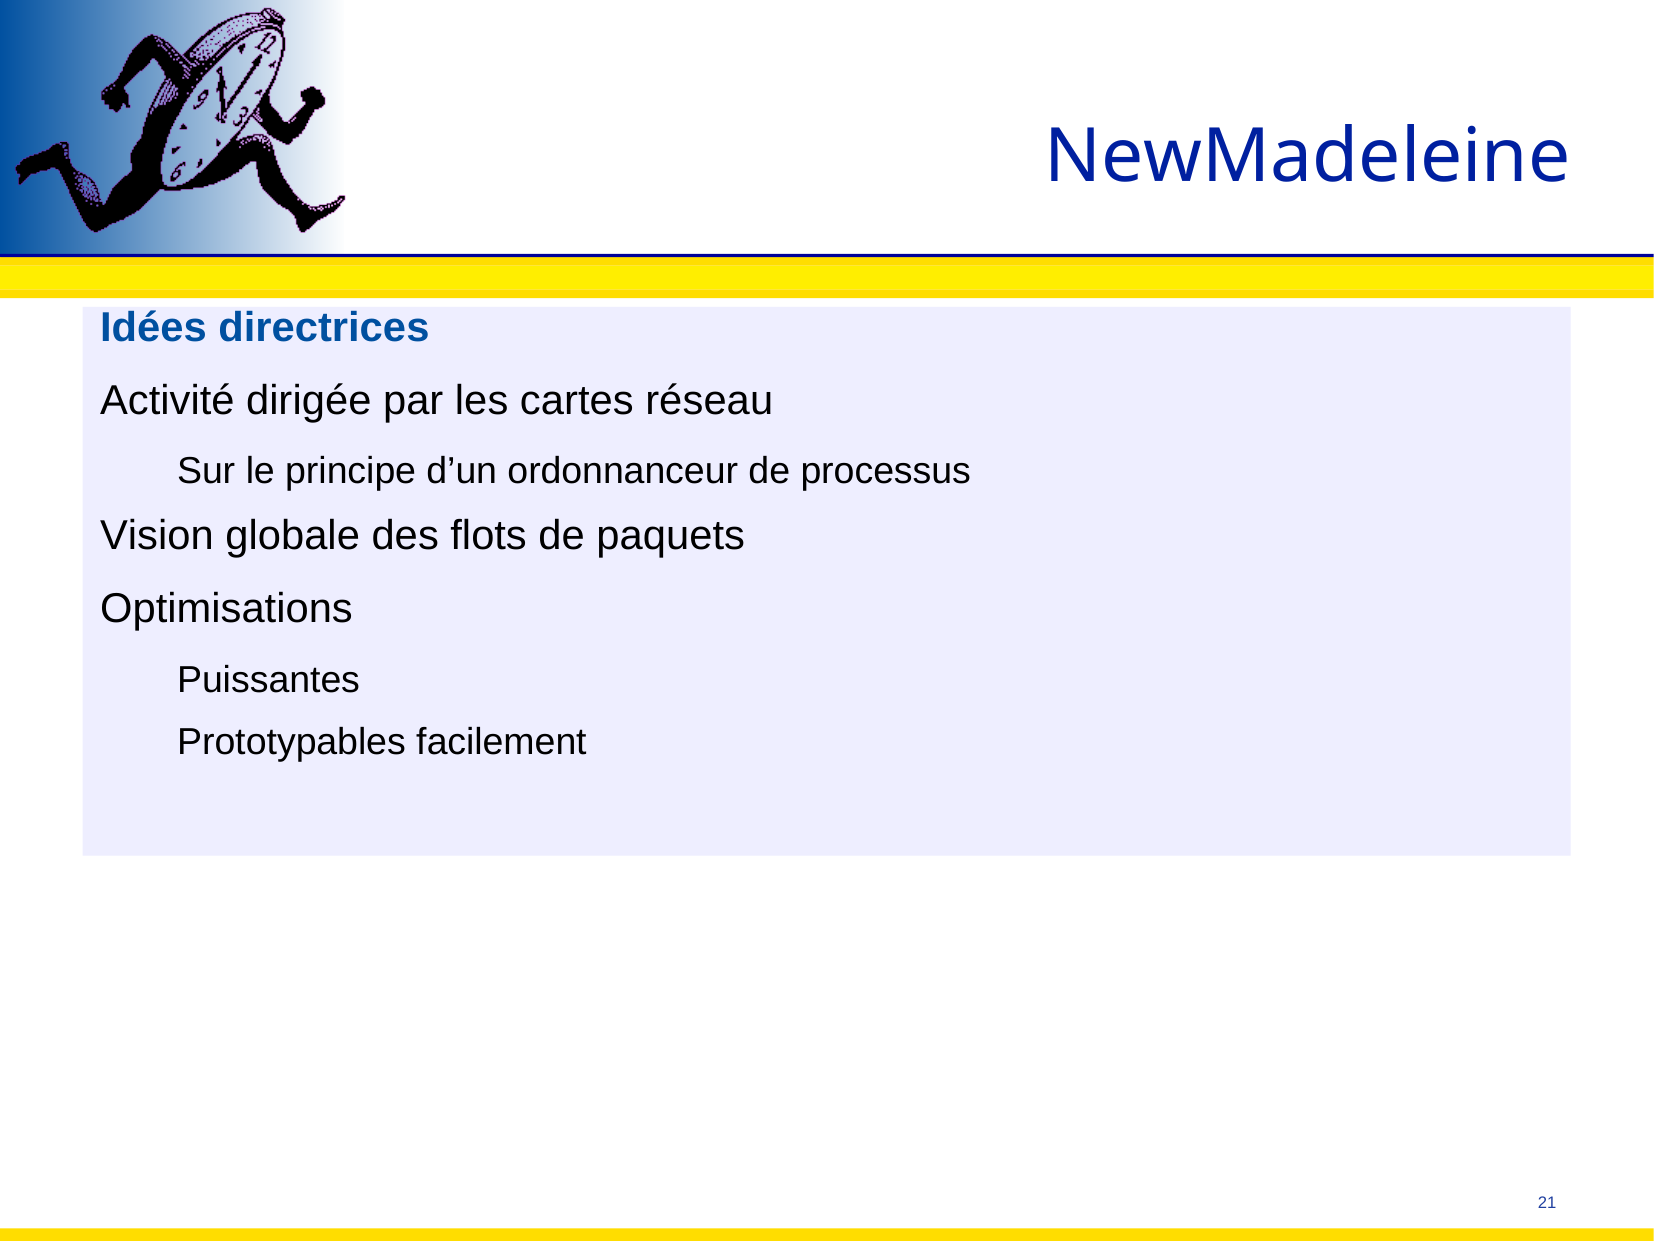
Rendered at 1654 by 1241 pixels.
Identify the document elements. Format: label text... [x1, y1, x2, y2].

title NewMadeleine [372, 49, 1571, 257]
picture [14, 0, 353, 245]
list Idées directrices Activité dirigée par les cartes réseau Sur le principe d’un ordonnanceur de processus Vision globale des flots de paquets Optimisations Puissantes Prototypables facilement [82, 306, 1571, 856]
